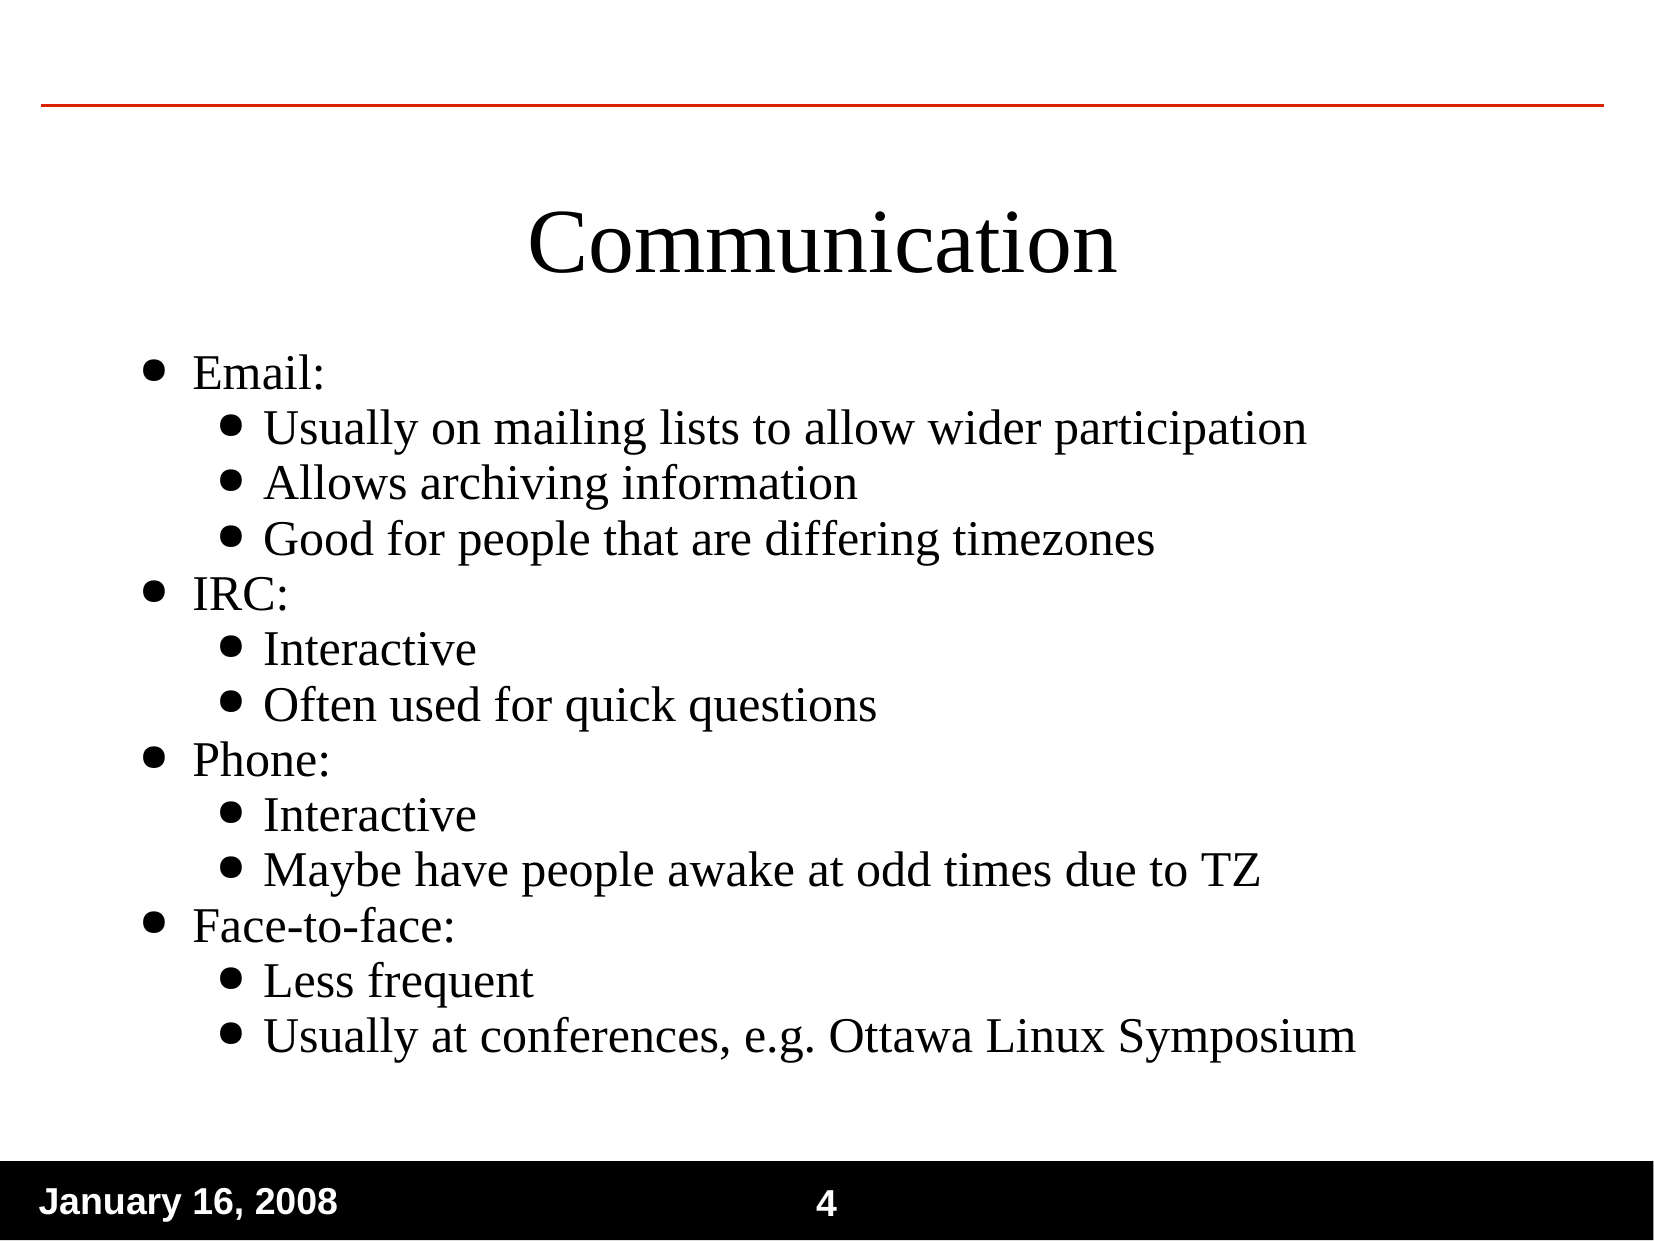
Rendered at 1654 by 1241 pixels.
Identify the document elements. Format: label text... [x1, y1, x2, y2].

list Email: Usually on mailing lists to allow wider participation Allows archiving information Good for people that are differing timezones IRC: Interactive Often used for quick questions Phone: Interactive Maybe have people awake at odd times due to TZ Face-to-face: Less frequent Usually at conferences, e.g. Ottawa Linux Symposium [121, 344, 1534, 1131]
title Communication [117, 137, 1530, 346]
